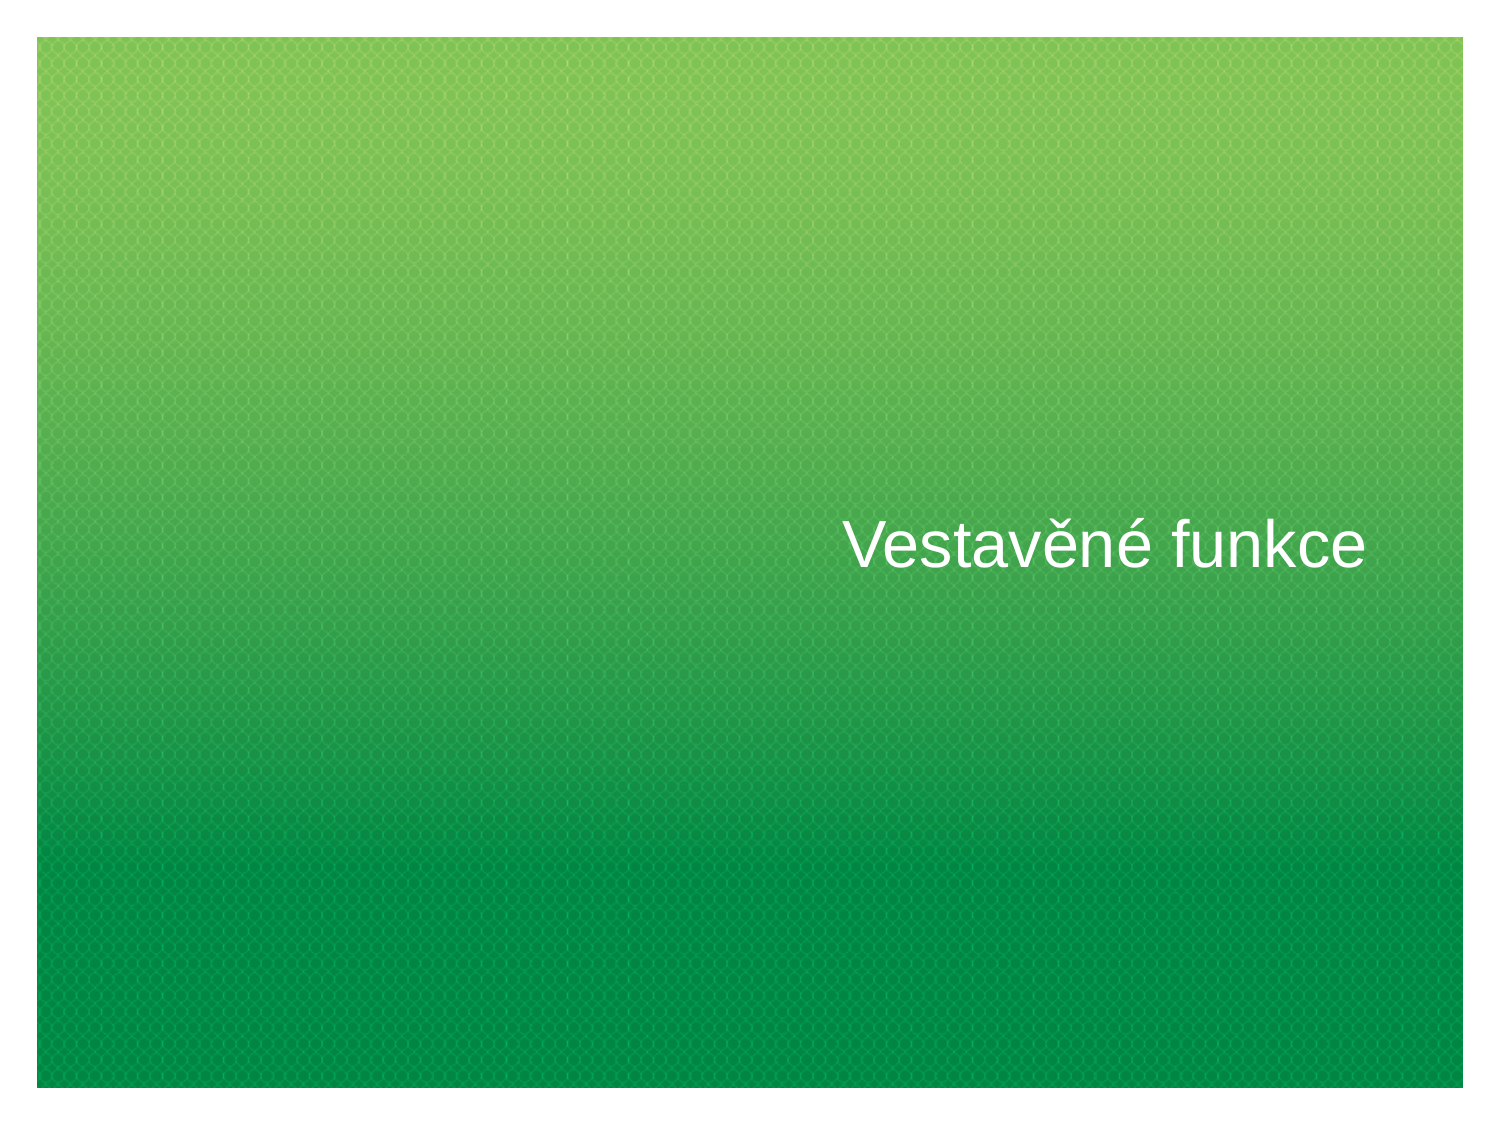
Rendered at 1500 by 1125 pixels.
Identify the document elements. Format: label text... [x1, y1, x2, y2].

title Vestavěné funkce [135, 450, 1369, 638]
picture [37, 37, 1463, 1088]
